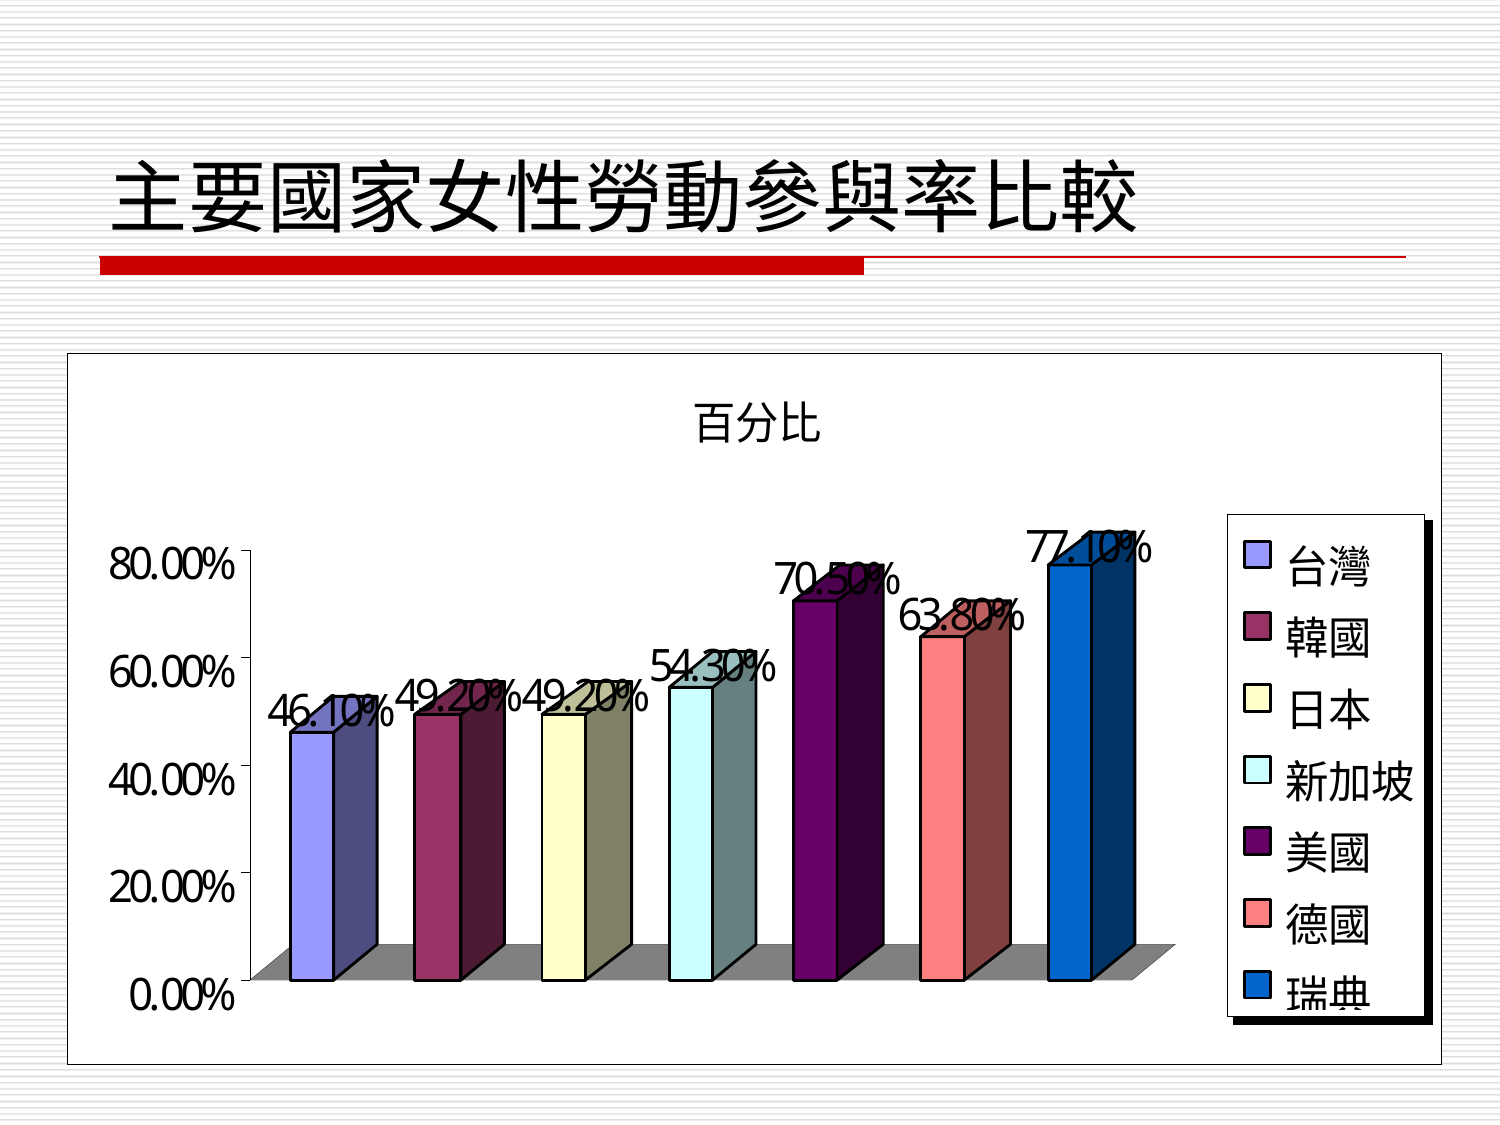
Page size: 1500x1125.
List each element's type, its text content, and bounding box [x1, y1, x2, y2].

picture [0, 0, 1500, 1125]
title 主要國家女性勞動參與率比較 [94, 50, 1407, 250]
chart [53, 338, 1459, 1079]
